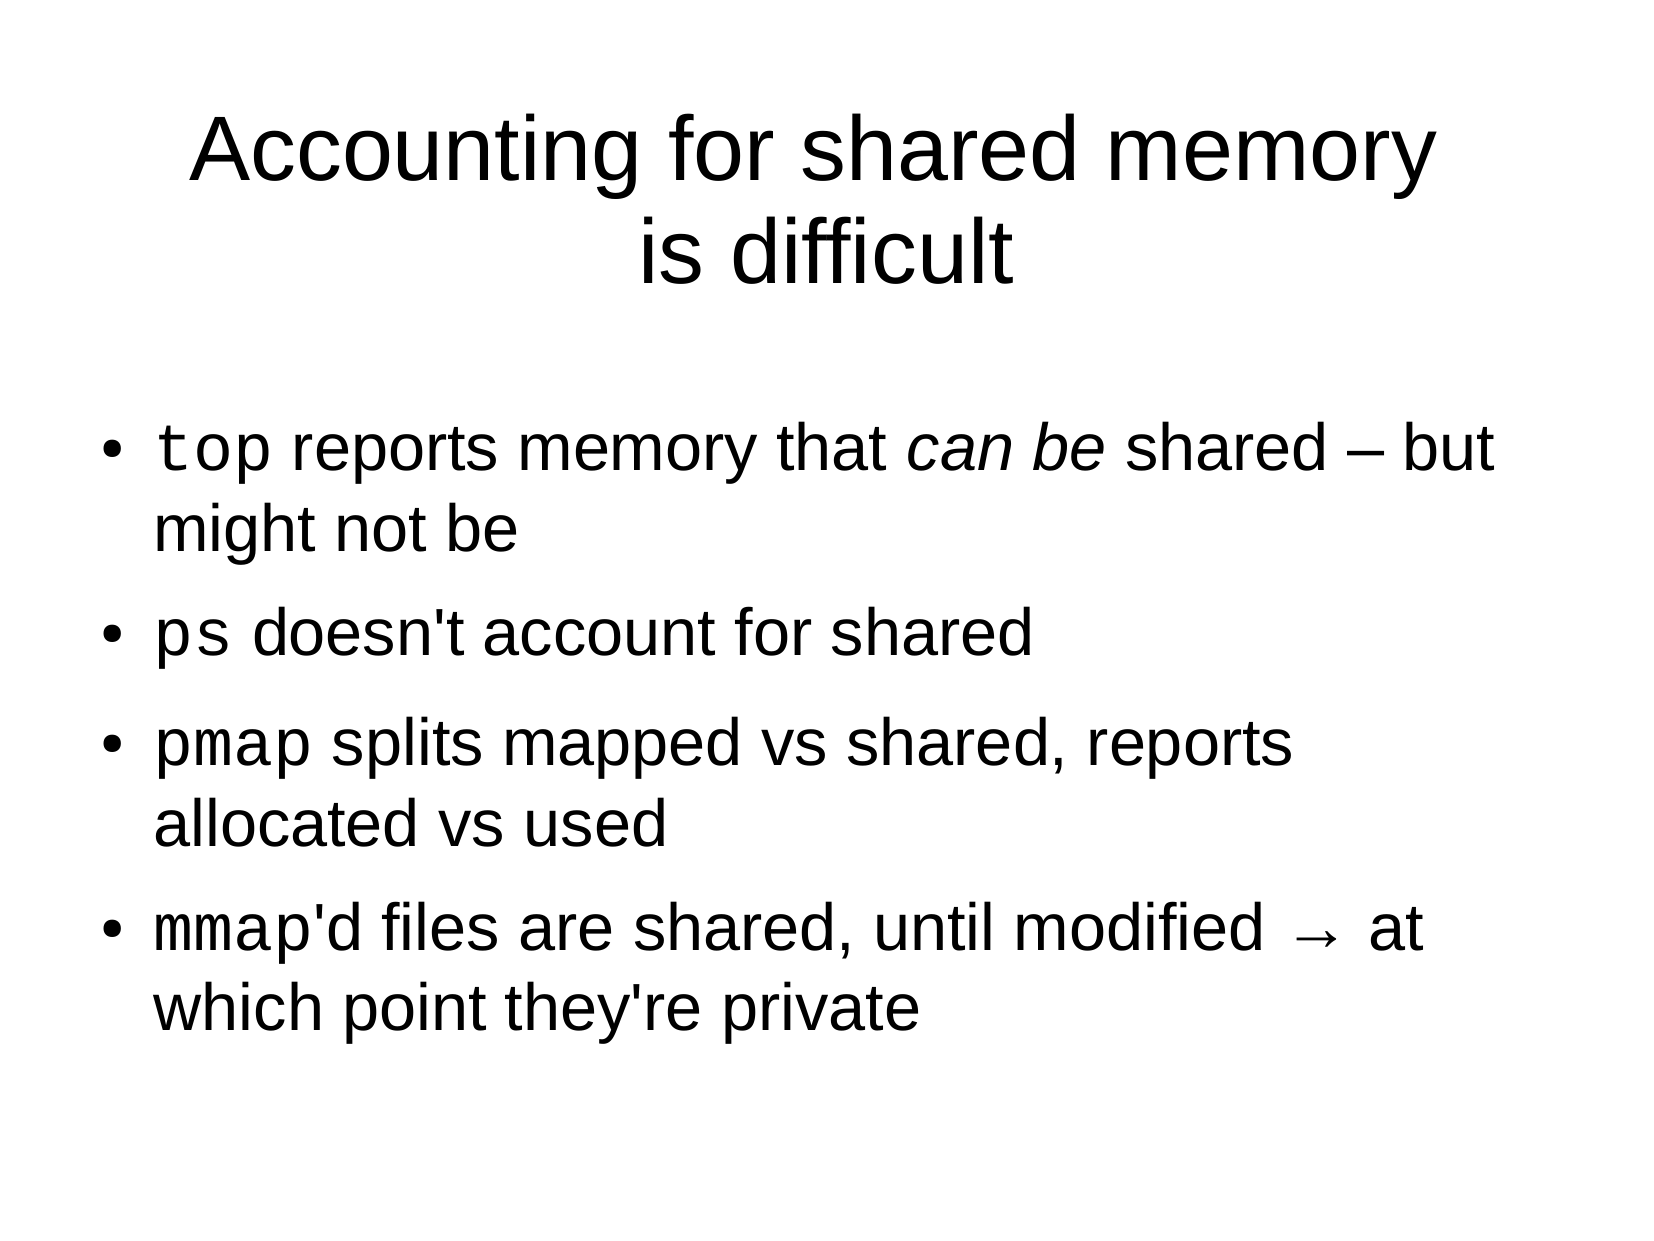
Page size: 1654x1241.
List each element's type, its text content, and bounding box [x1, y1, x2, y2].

list top reports memory that can be shared – but might not be ps doesn't account for shared pmap splits mapped vs shared, reports allocated vs used mmap'd files are shared, until modified → at which point they're private [82, 410, 1571, 1046]
title Accounting for shared memory is difficult [82, 96, 1571, 304]
